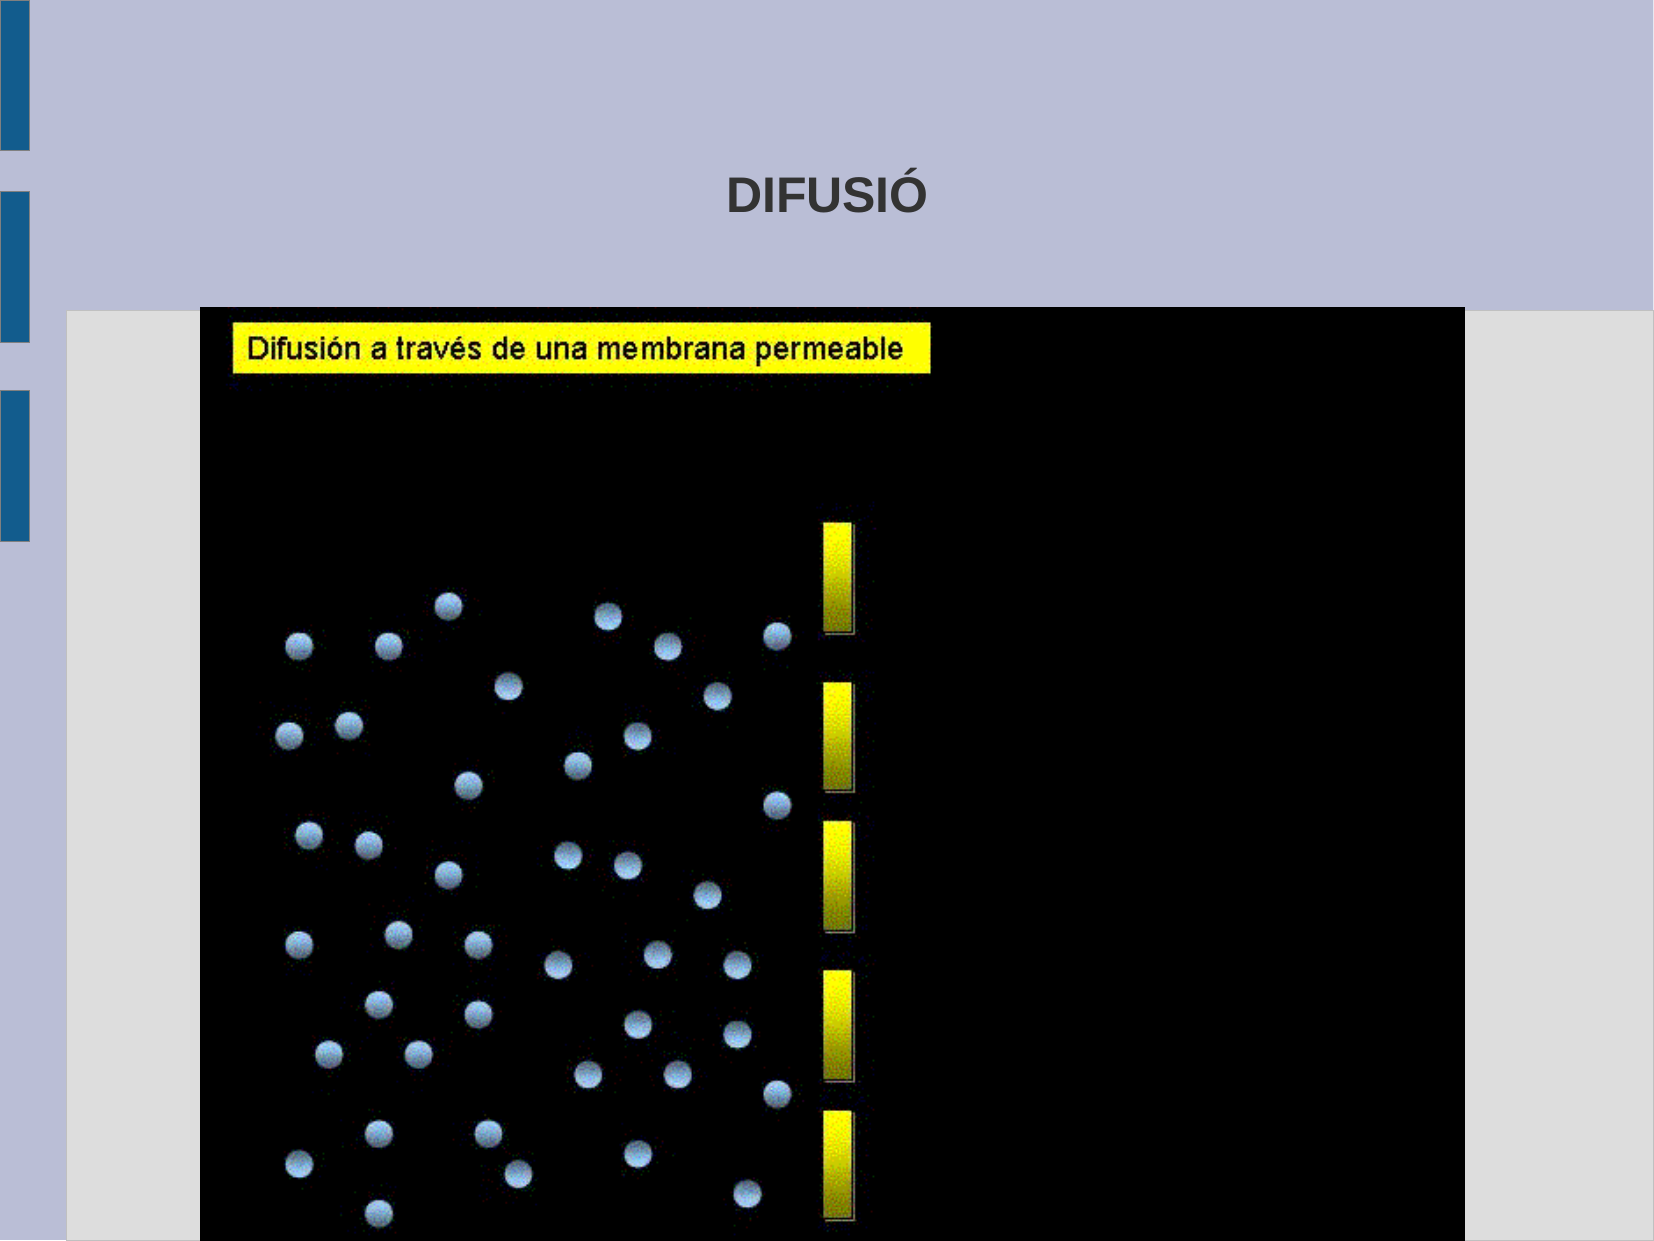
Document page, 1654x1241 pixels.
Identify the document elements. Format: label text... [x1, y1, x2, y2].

picture [200, 307, 1465, 1241]
title DIFUSIÓ [121, 91, 1534, 299]
